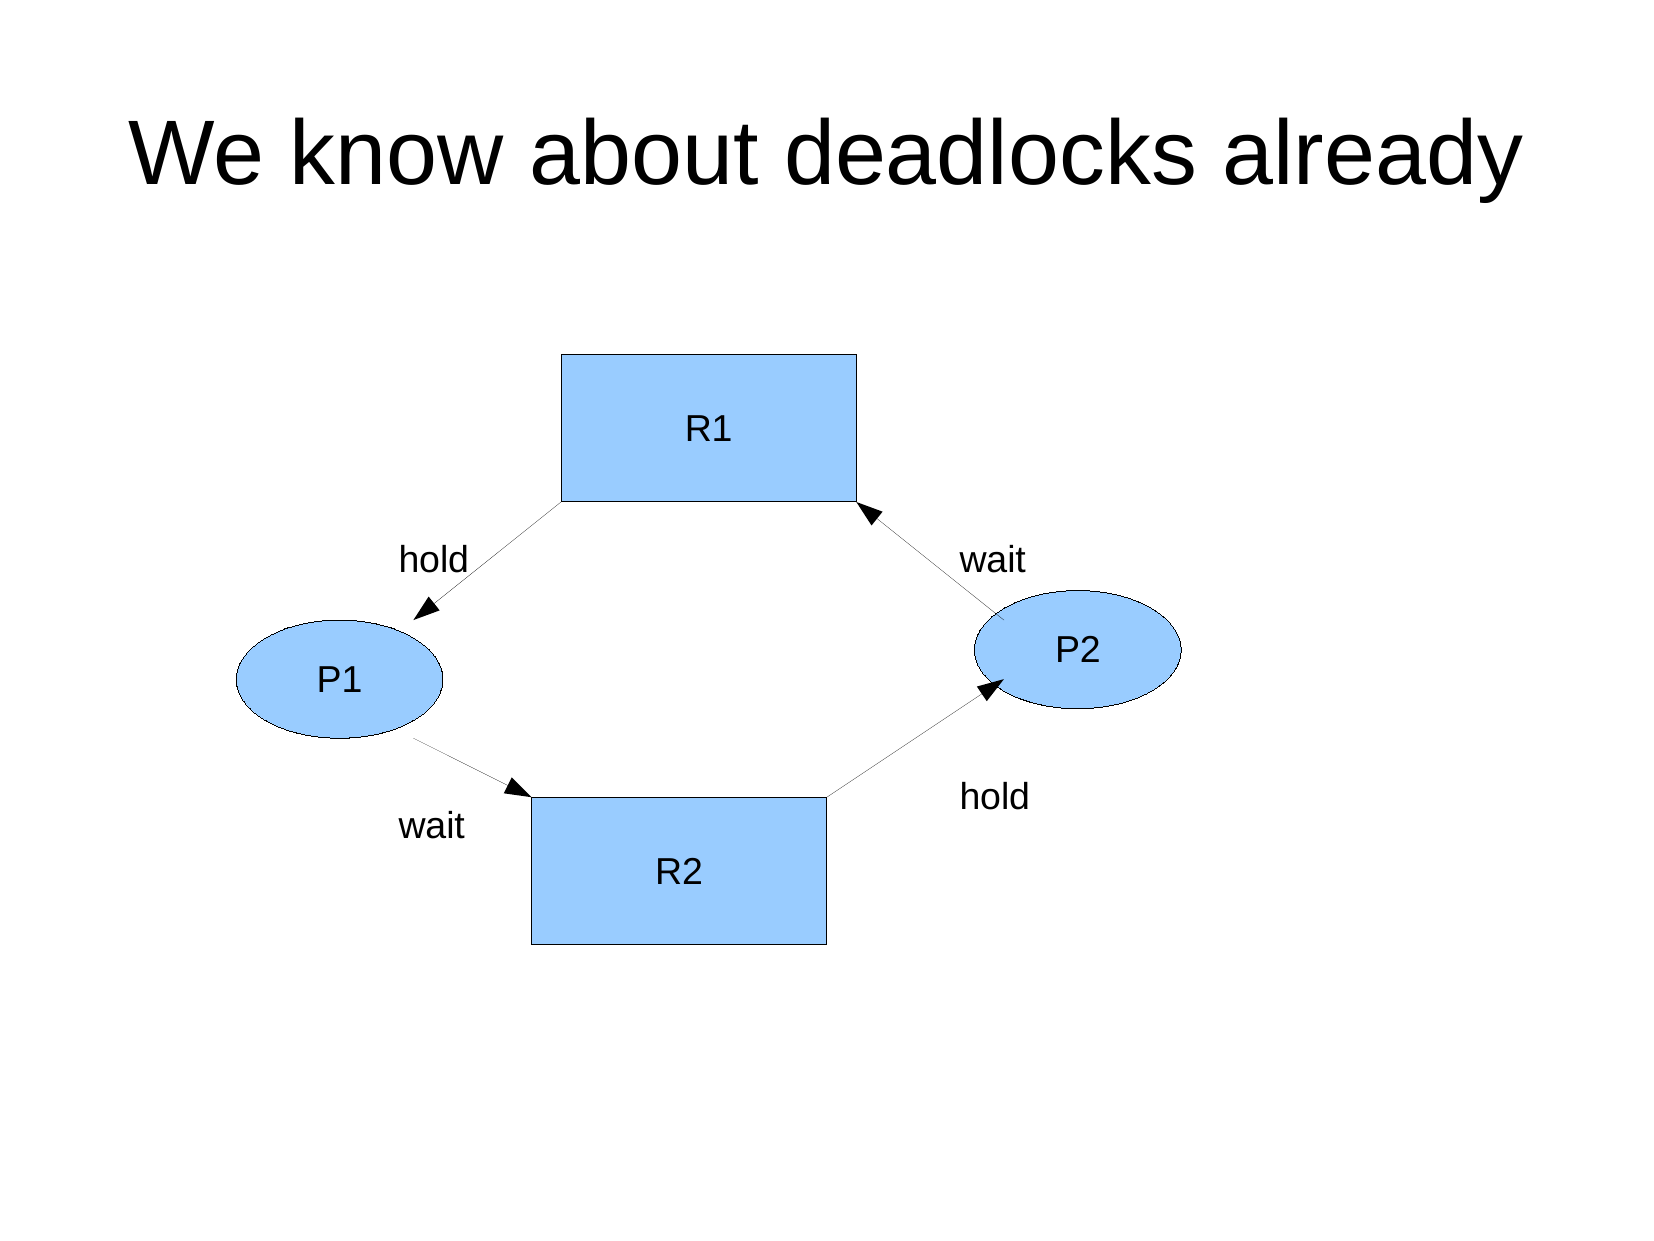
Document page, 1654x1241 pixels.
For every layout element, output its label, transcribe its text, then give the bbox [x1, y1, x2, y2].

text_box P1 [236, 620, 443, 739]
text_box R1 [561, 354, 857, 502]
text_box hold [944, 767, 1046, 830]
text_box wait [383, 797, 480, 859]
text_box P2 [974, 590, 1182, 709]
text_box wait [944, 531, 1041, 593]
text_box hold [383, 531, 485, 593]
text_box R2 [531, 797, 827, 945]
title We know about deadlocks already [82, 49, 1571, 257]
